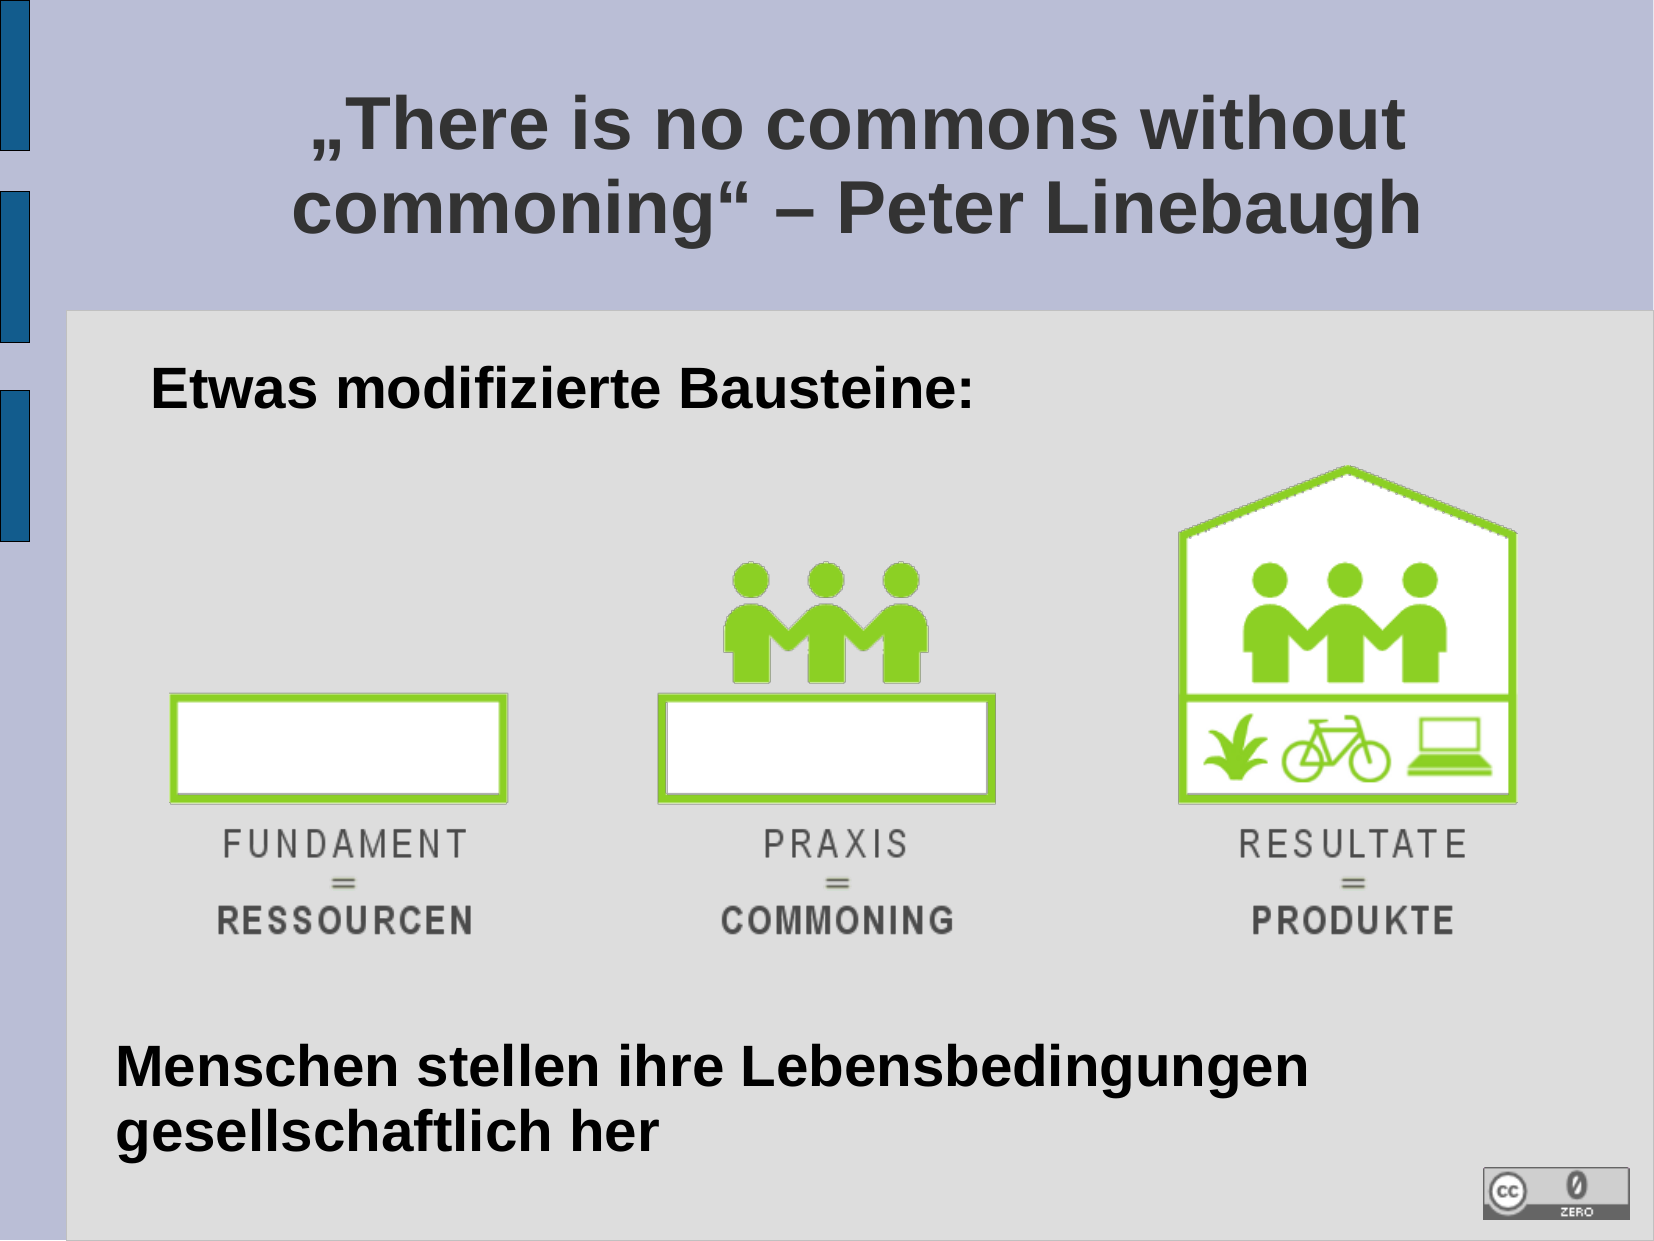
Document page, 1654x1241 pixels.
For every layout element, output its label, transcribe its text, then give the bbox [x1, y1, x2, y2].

title „There is no commons without commoning“ – Peter Linebaugh [121, 61, 1595, 269]
text_box Etwas modifizierte Bausteine: [135, 348, 993, 429]
picture [1483, 1167, 1630, 1220]
list Menschen stellen ihre Lebensbedingungen gesellschaftlich her [115, 1033, 1630, 1164]
picture [169, 465, 1518, 939]
